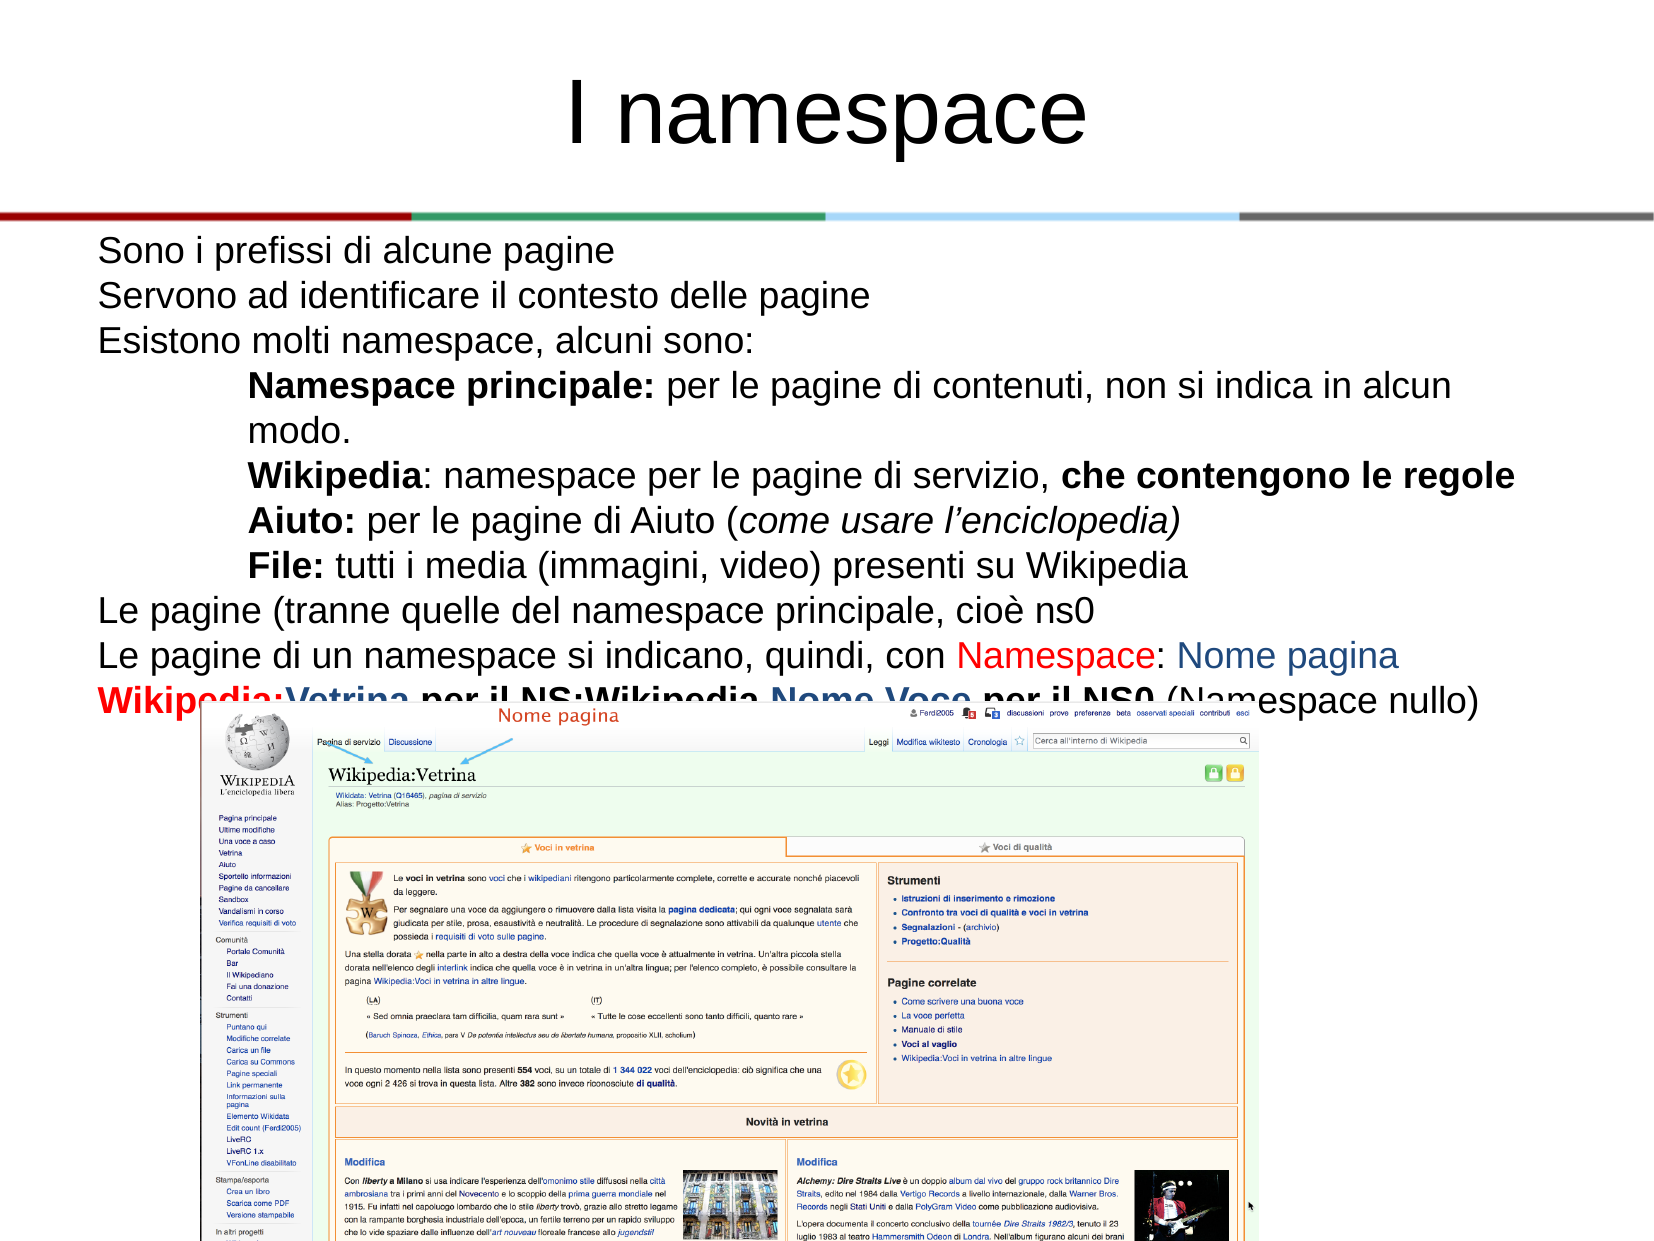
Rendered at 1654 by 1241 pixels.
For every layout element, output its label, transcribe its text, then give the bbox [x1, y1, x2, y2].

text_box Sono i prefissi di alcune pagine Servono ad identificare il contesto delle pagine Esistono molti namespace, alcuni sono: Namespace principale: per le pagine di contenuti, non si indica in alcun modo. Wikipedia: namespace per le pagine di servizio, che contengono le regole Aiuto: per le pagine di Aiuto (come usare l’enciclopedia) File: tutti i media (immagini, video) presenti su Wikipedia Le pagine (tranne quelle del namespace principale, cioè ns0 Le pagine di un namespace si indicano, quindi, con Namespace: Nome pagina Wikipedia:Vetrina per il NS:Wikipedia Nome Voce per il NS0 (Namespace nullo) [83, 218, 1571, 728]
picture [0, 200, 1654, 235]
picture [200, 701, 1259, 1241]
title I namespace [82, 10, 1571, 200]
